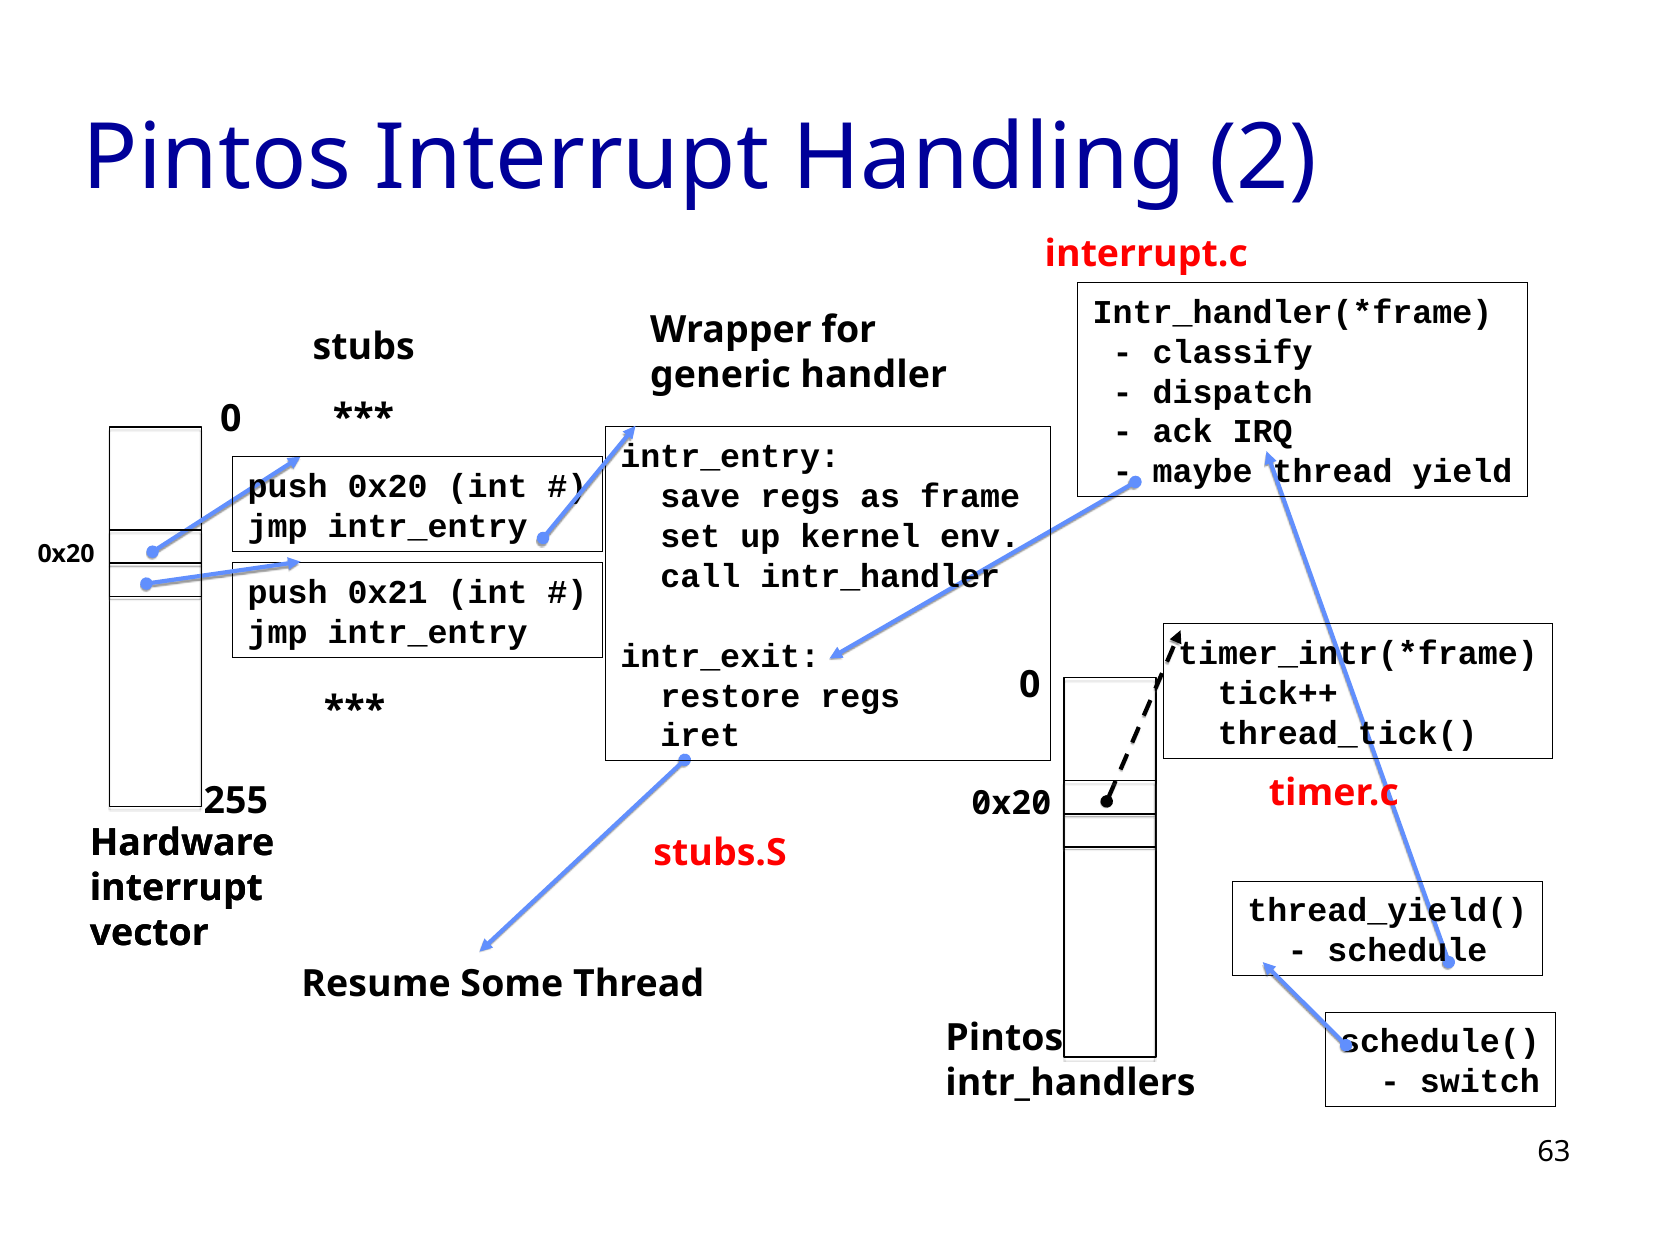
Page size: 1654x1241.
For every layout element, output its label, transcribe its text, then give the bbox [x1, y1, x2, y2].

text_box *** [309, 677, 401, 738]
text_box Resume Some Thread [286, 951, 720, 1012]
text_box *** [318, 385, 410, 446]
text_box 255 [188, 768, 283, 810]
text_box timer.c [1254, 760, 1414, 821]
text_box Pintos intr_handlers [930, 1005, 1214, 1110]
text_box 0 [205, 386, 257, 446]
text_box Wrapper for generic handler [635, 297, 970, 403]
text_box 0 [1004, 652, 1056, 713]
text_box Hardware interrupt vector [75, 810, 338, 961]
title Pintos Interrupt Handling (2) [82, 49, 1571, 257]
text_box 0x20 [956, 773, 1087, 829]
text_box interrupt.c [1029, 221, 1263, 282]
text_box thread_yield() - schedule [1232, 881, 1543, 976]
text_box push 0x20 (int #) jmp intr_entry [232, 456, 603, 552]
text_box stubs [297, 314, 430, 375]
text_box schedule() - switch [1325, 1012, 1556, 1107]
text_box Intr_handler(*frame) - classify - dispatch - ack IRQ - maybe thread yield [1077, 282, 1528, 497]
text_box timer_intr(*frame) tick++ thread_tick() [1163, 623, 1553, 759]
text_box 0x20 [22, 529, 117, 575]
text_box push 0x21 (int #) jmp intr_entry [232, 562, 603, 658]
text_box stubs.S [638, 820, 802, 881]
text_box intr_entry: save regs as frame set up kernel env. call intr_handler intr_exit: restore regs iret [605, 426, 1051, 761]
